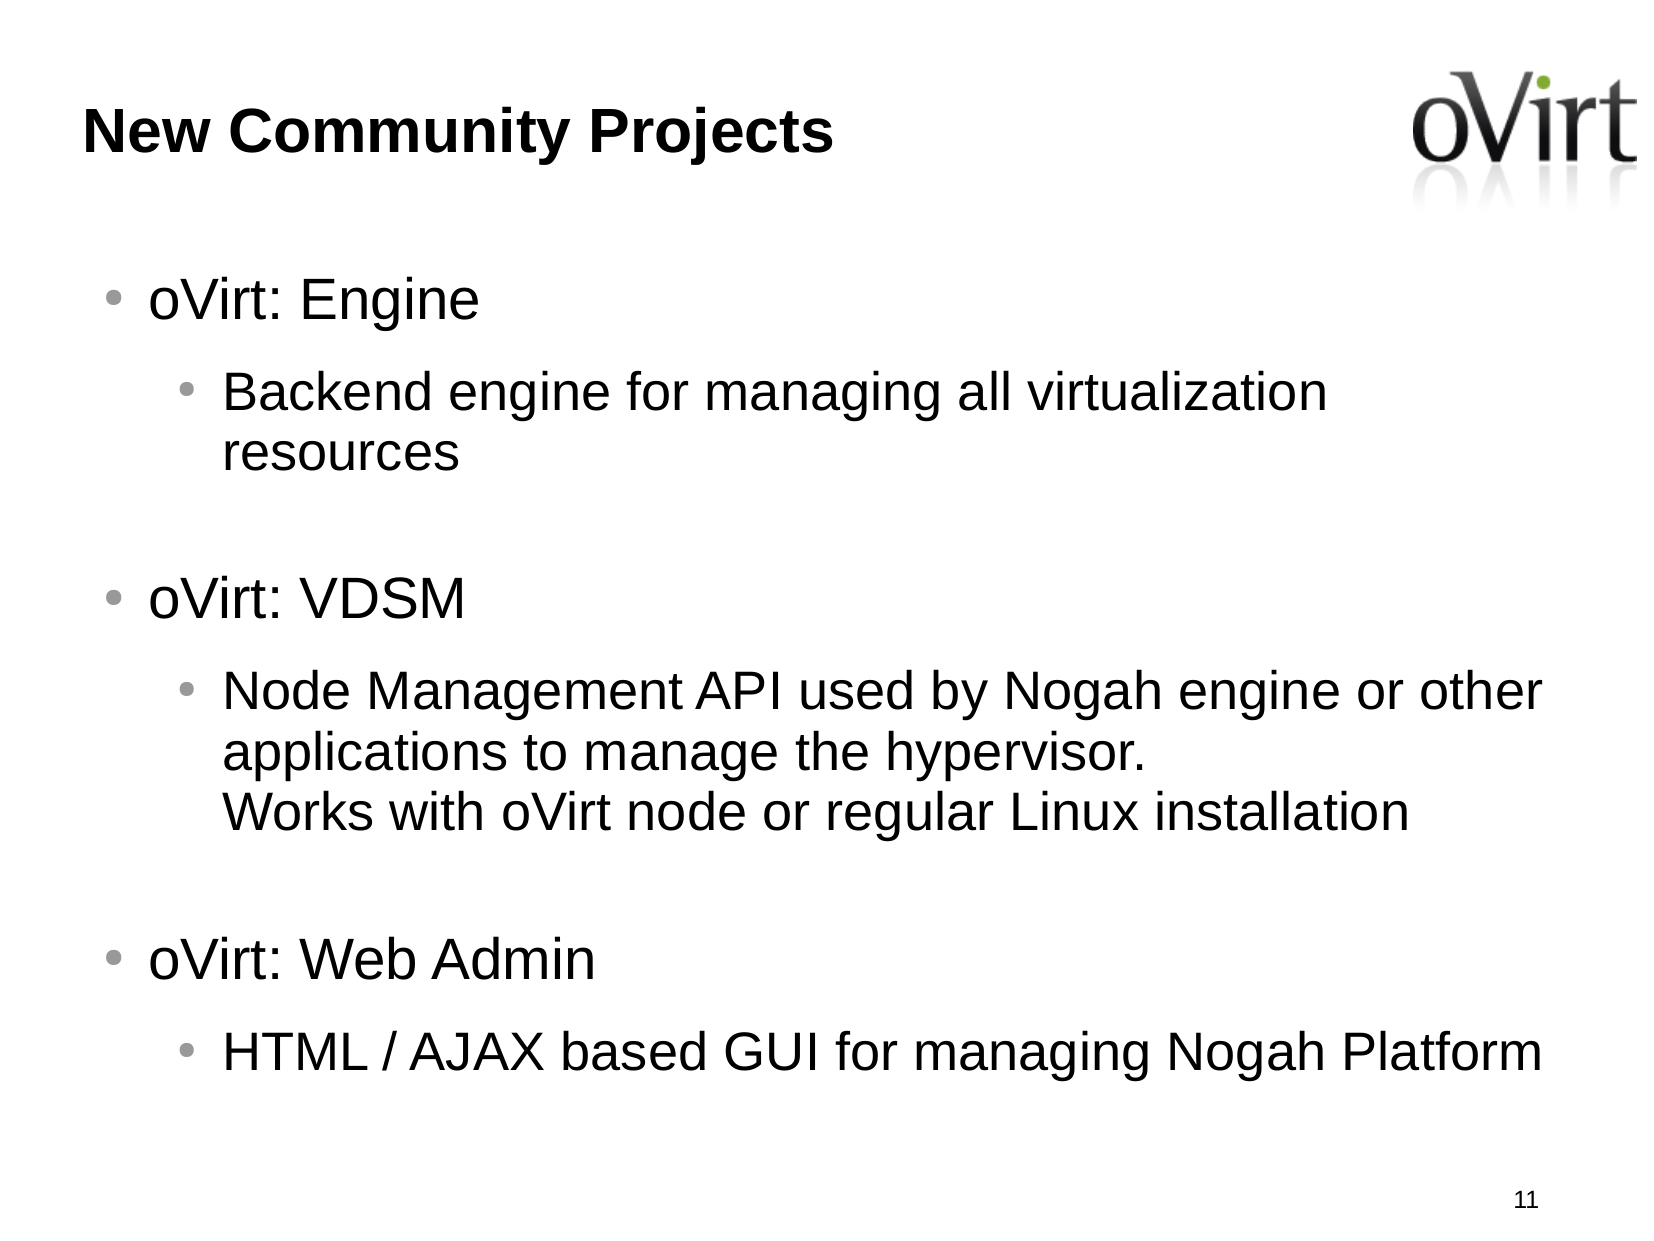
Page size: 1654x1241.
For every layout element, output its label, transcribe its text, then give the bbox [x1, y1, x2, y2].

list oVirt: Engine Backend engine for managing all virtualization resources oVirt: VDSM Node Management API used by Nogah engine or other applications to manage the hypervisor. Works with oVirt node or regular Linux installation oVirt: Web Admin HTML / AJAX based GUI for managing Nogah Platform [88, 266, 1577, 1082]
picture [1413, 63, 1637, 212]
title New Community Projects [82, 37, 1571, 226]
